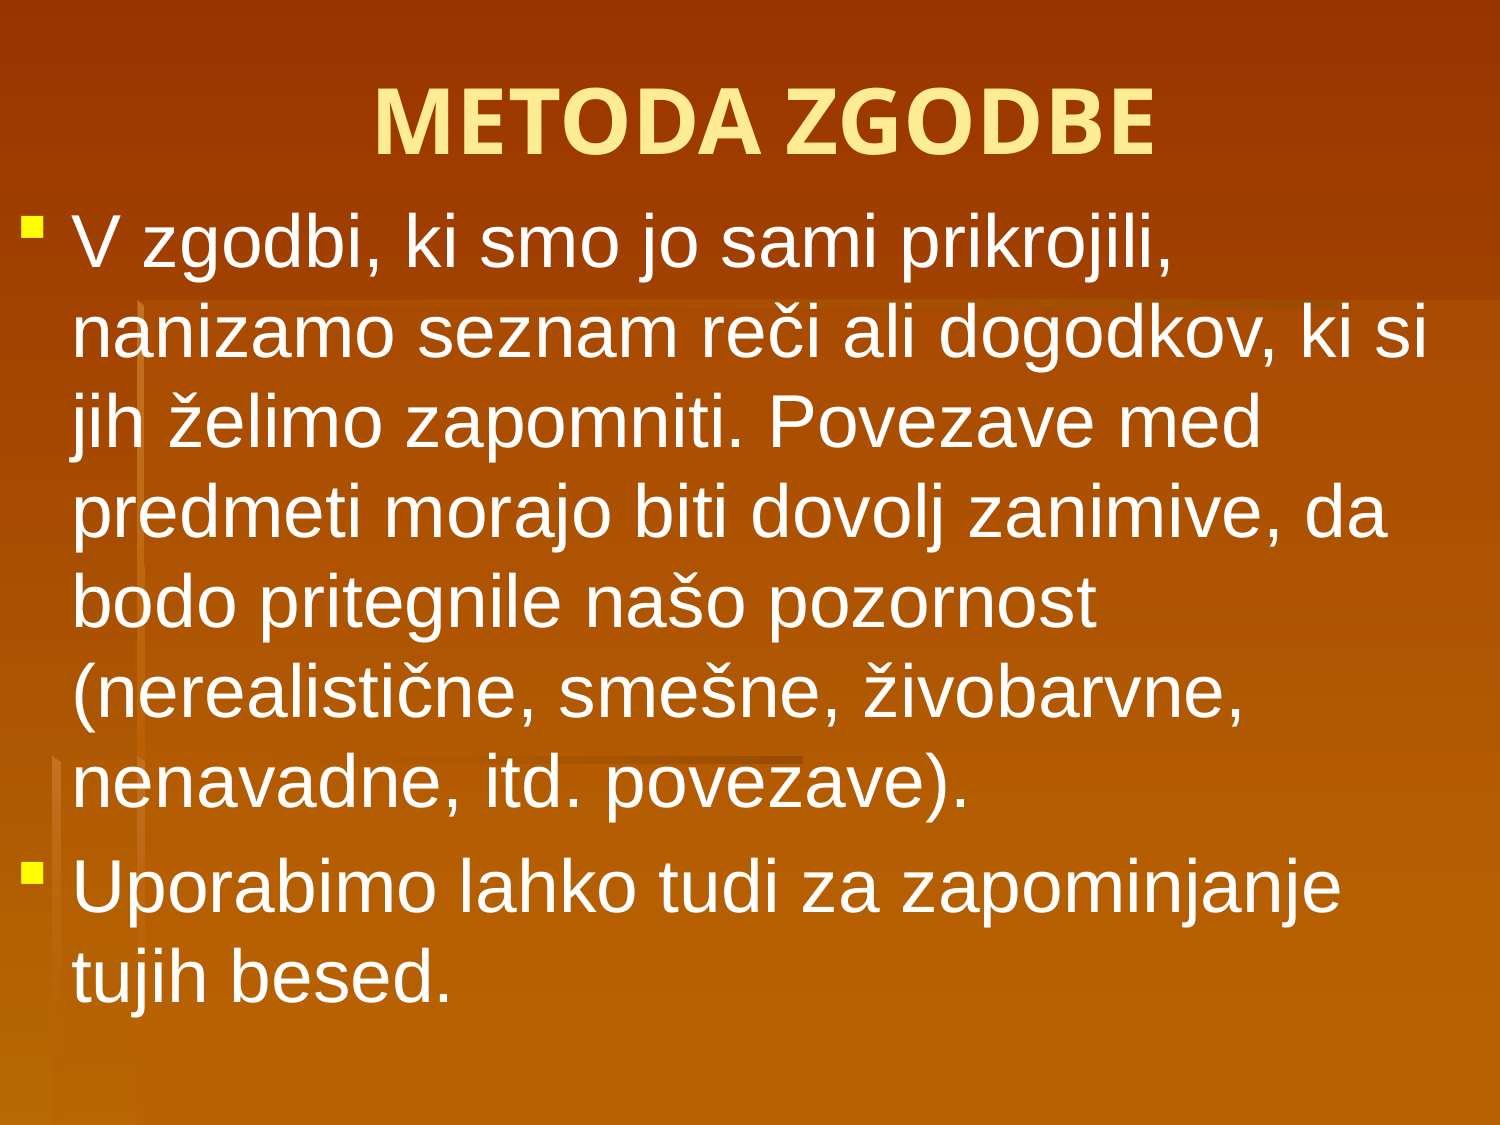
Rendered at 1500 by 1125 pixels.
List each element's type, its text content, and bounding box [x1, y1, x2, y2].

title METODA ZGODBE [76, 0, 1453, 184]
list V zgodbi, ki smo jo sami prikrojili, nanizamo seznam reči ali dogodkov, ki si jih želimo zapomniti. Povezave med predmeti morajo biti dovolj zanimive, da bodo pritegnile našo pozornost (nerealistične, smešne, živobarvne, nenavadne, itd. povezave). Uporabimo lahko tudi za zapominjanje tujih besed. [0, 184, 1471, 1125]
